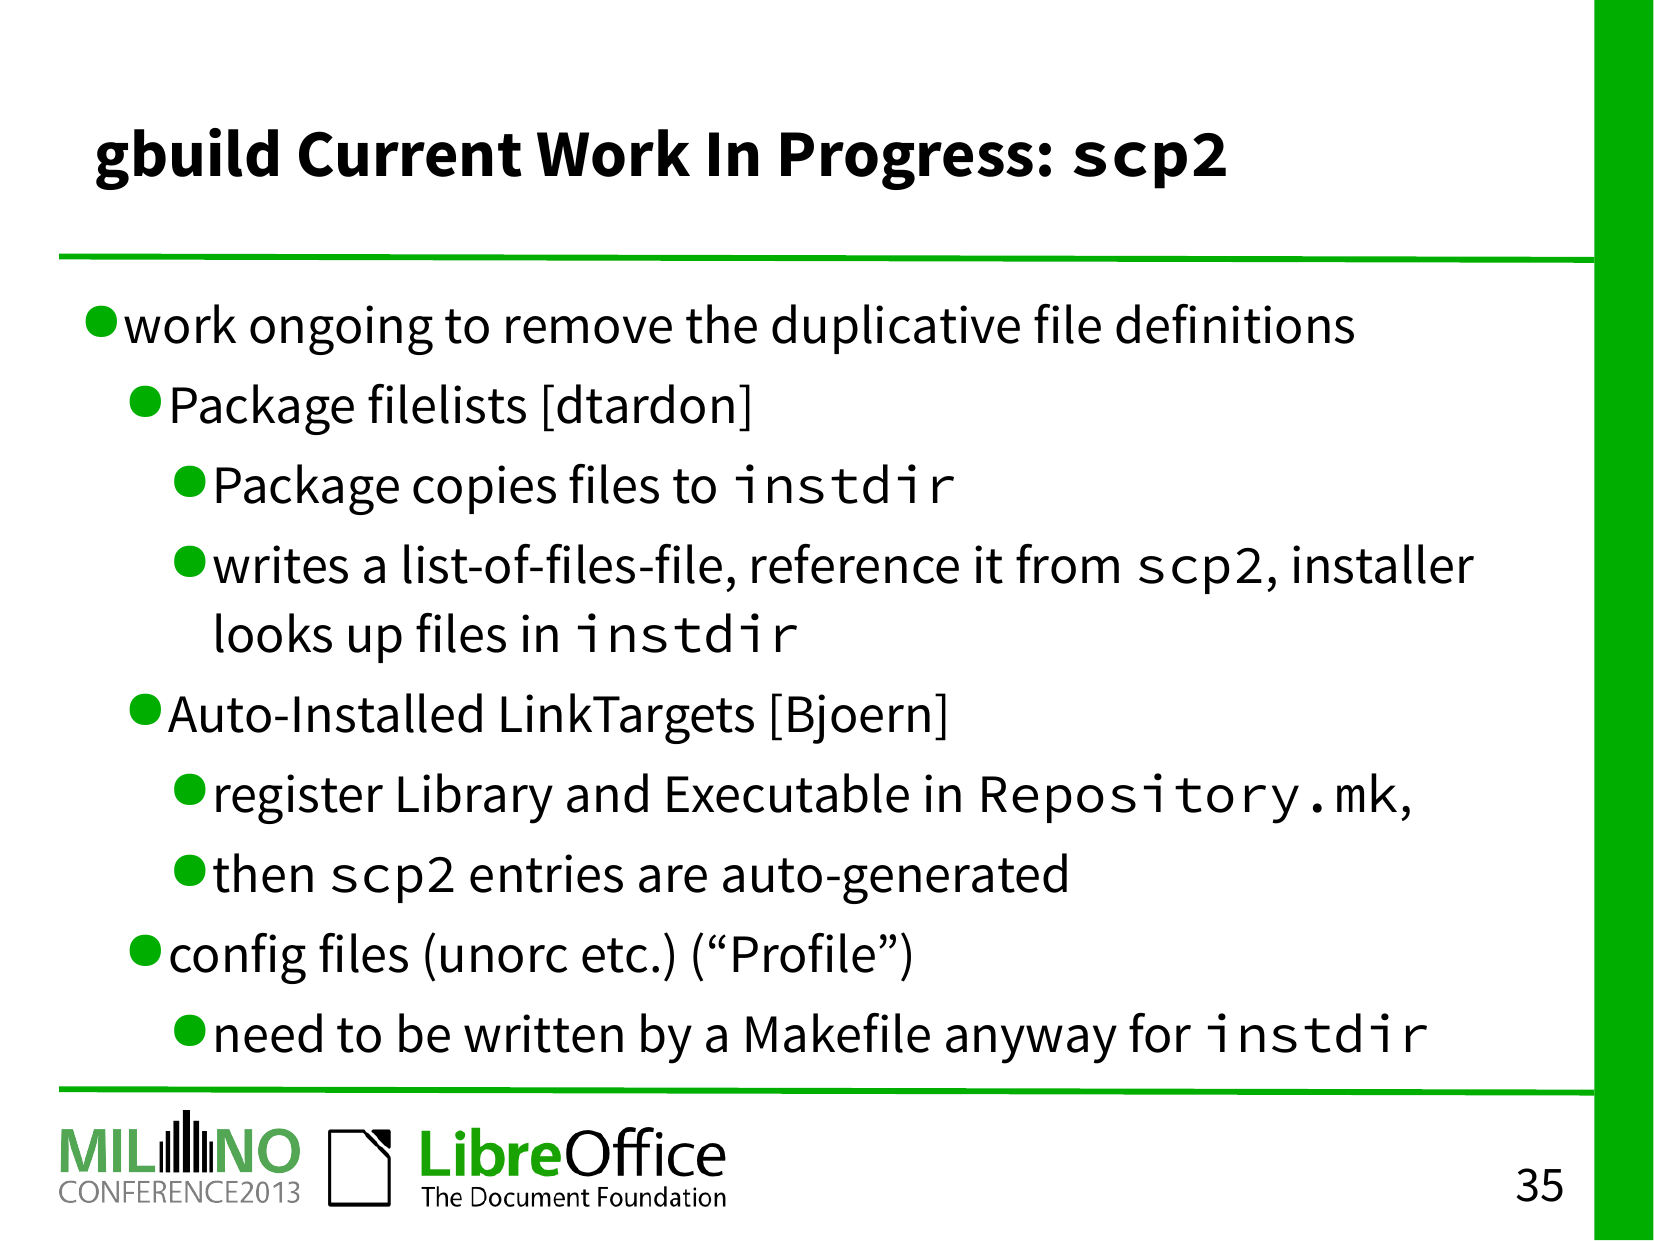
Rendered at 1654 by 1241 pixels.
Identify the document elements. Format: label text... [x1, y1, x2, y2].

picture [59, 1093, 756, 1241]
list work ongoing to remove the duplicative file definitions Package filelists [dtardon] Package copies files to instdir writes a list-of-files-file, reference it from scp2, installer looks up files in instdir Auto-Installed LinkTargets [Bjoern] register Library and Executable in Repository.mk, then scp2 entries are auto-generated config files (unorc etc.) (“Profile”) need to be written by a Makefile anyway for instdir [35, 290, 1524, 1068]
title gbuild Current Work In Progress: scp2 [47, 36, 1583, 245]
